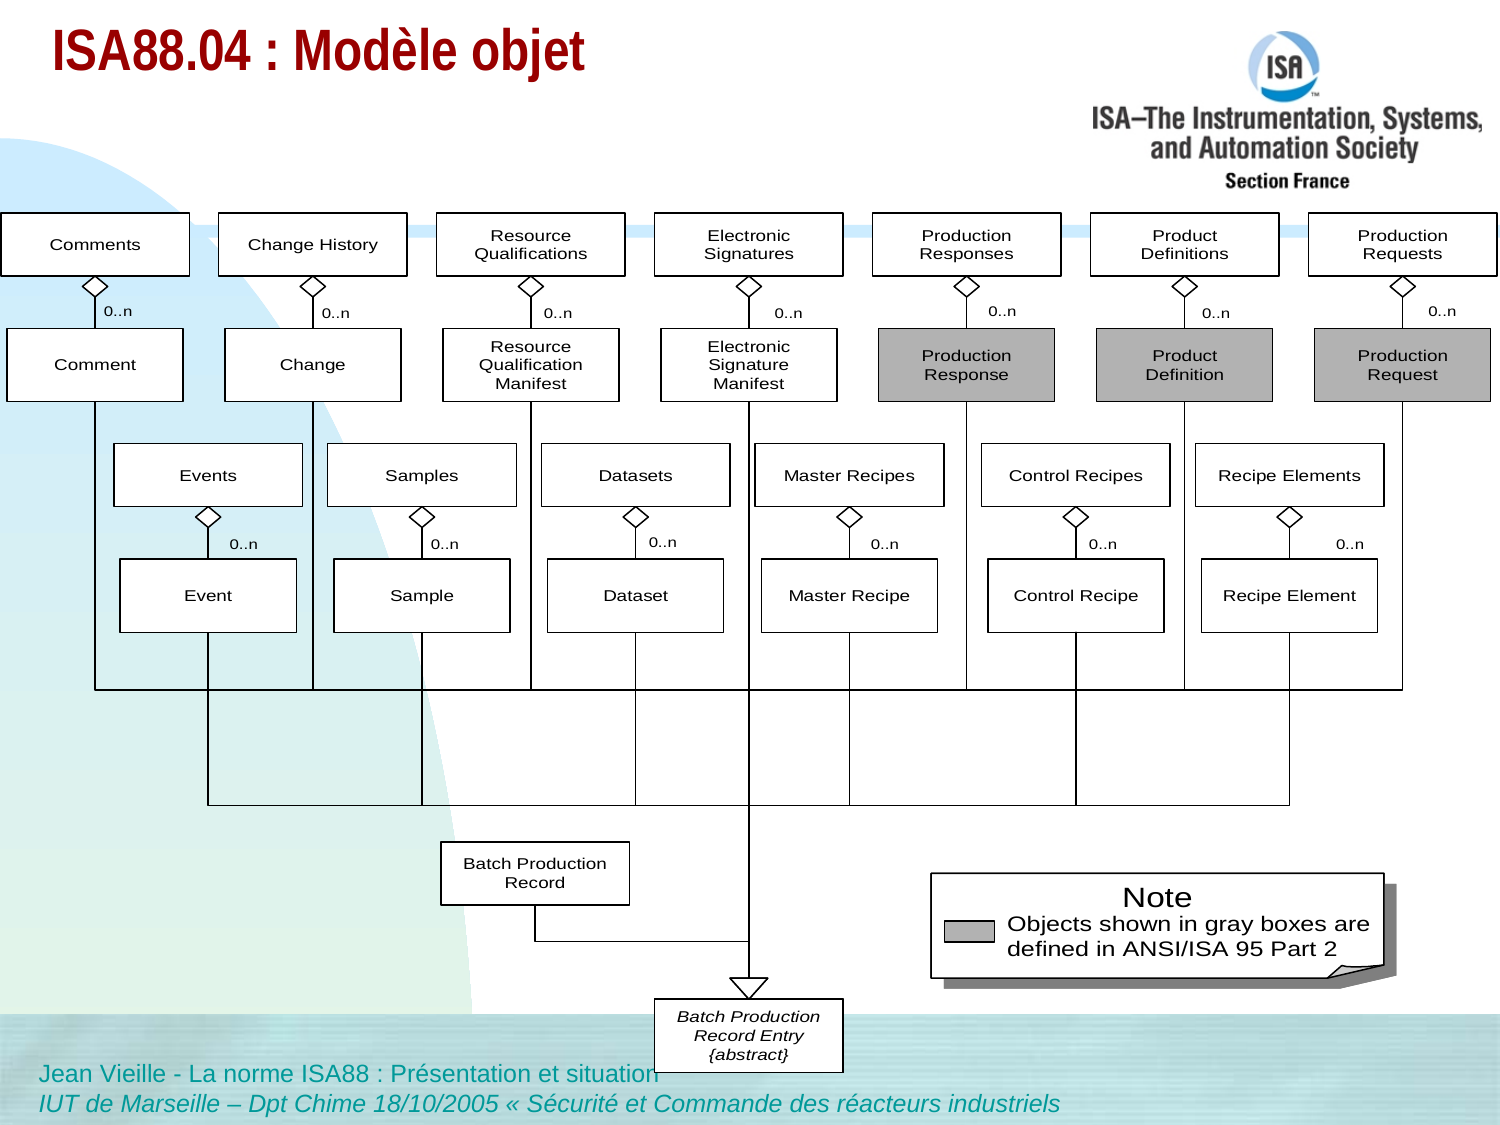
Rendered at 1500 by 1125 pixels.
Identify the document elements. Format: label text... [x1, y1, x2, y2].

picture [1092, 31, 1483, 194]
title ISA88.04 : Modèle objet [37, 12, 1088, 201]
picture [0, 212, 1500, 1125]
